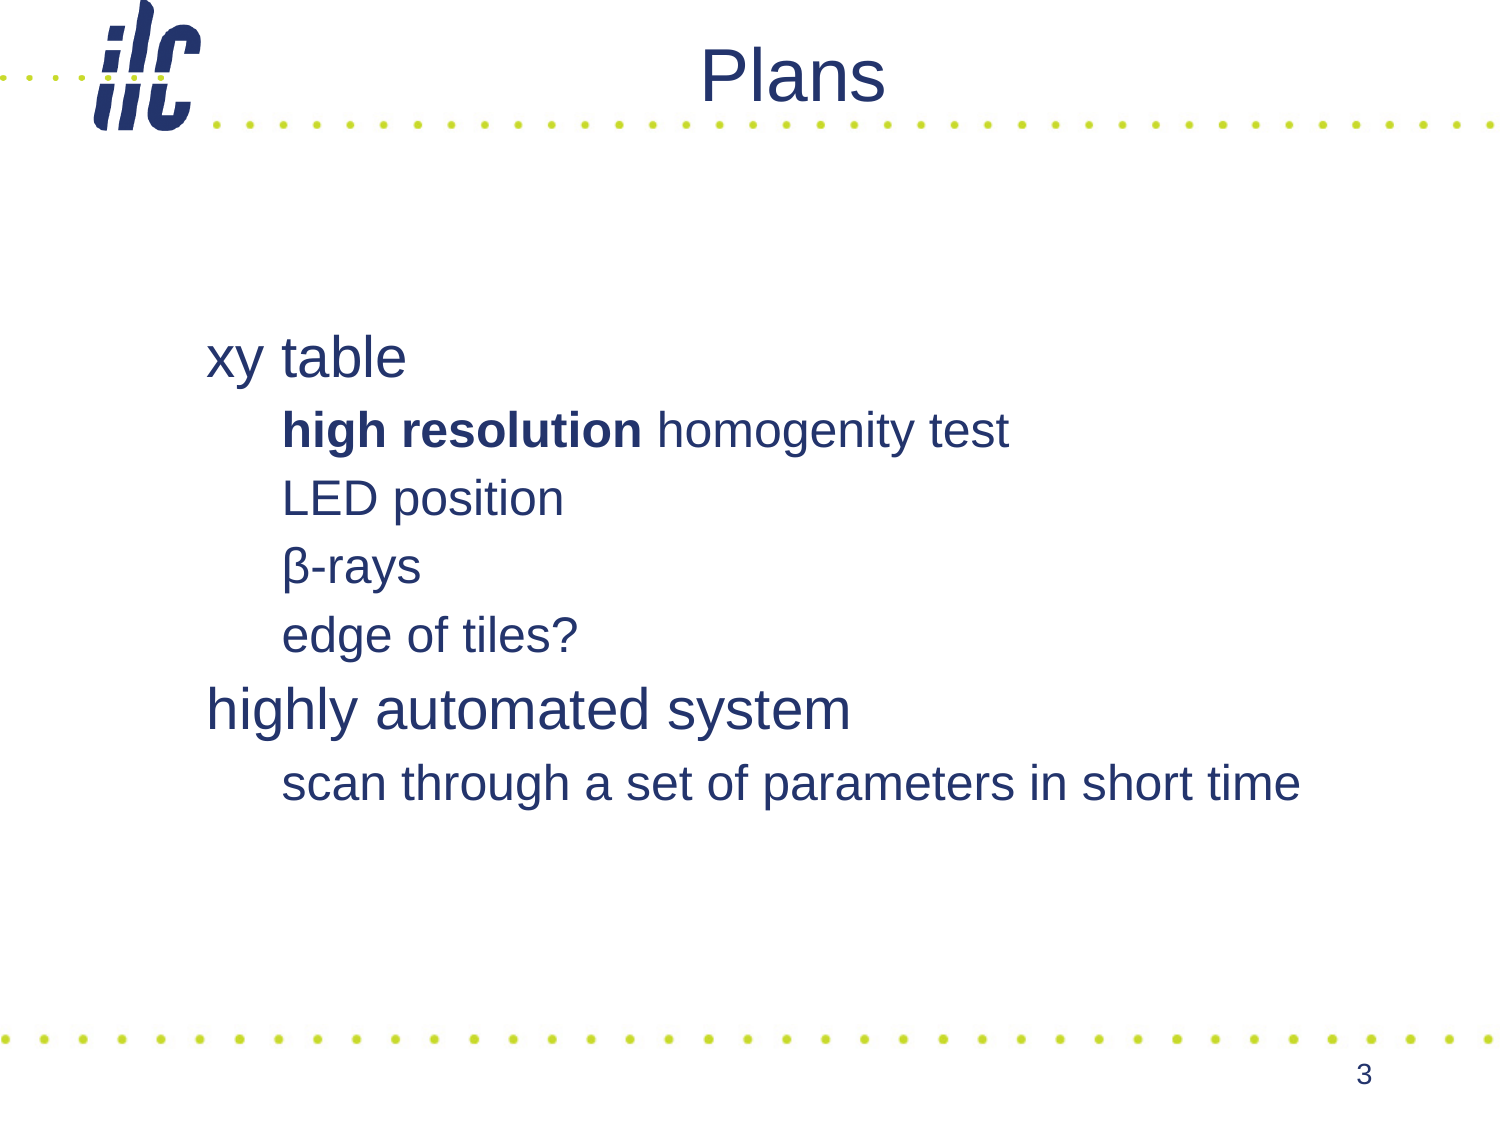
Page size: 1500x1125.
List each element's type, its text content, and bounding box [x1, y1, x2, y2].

title Plans [212, 0, 1375, 166]
list xy table high resolution homogenity test LED position β-rays edge of tiles? highly automated system scan through a set of parameters in short time [206, 324, 1482, 1125]
picture [1375, 112, 1500, 138]
picture [0, 0, 201, 131]
picture [1482, 1024, 1500, 1055]
picture [0, 1024, 206, 1055]
